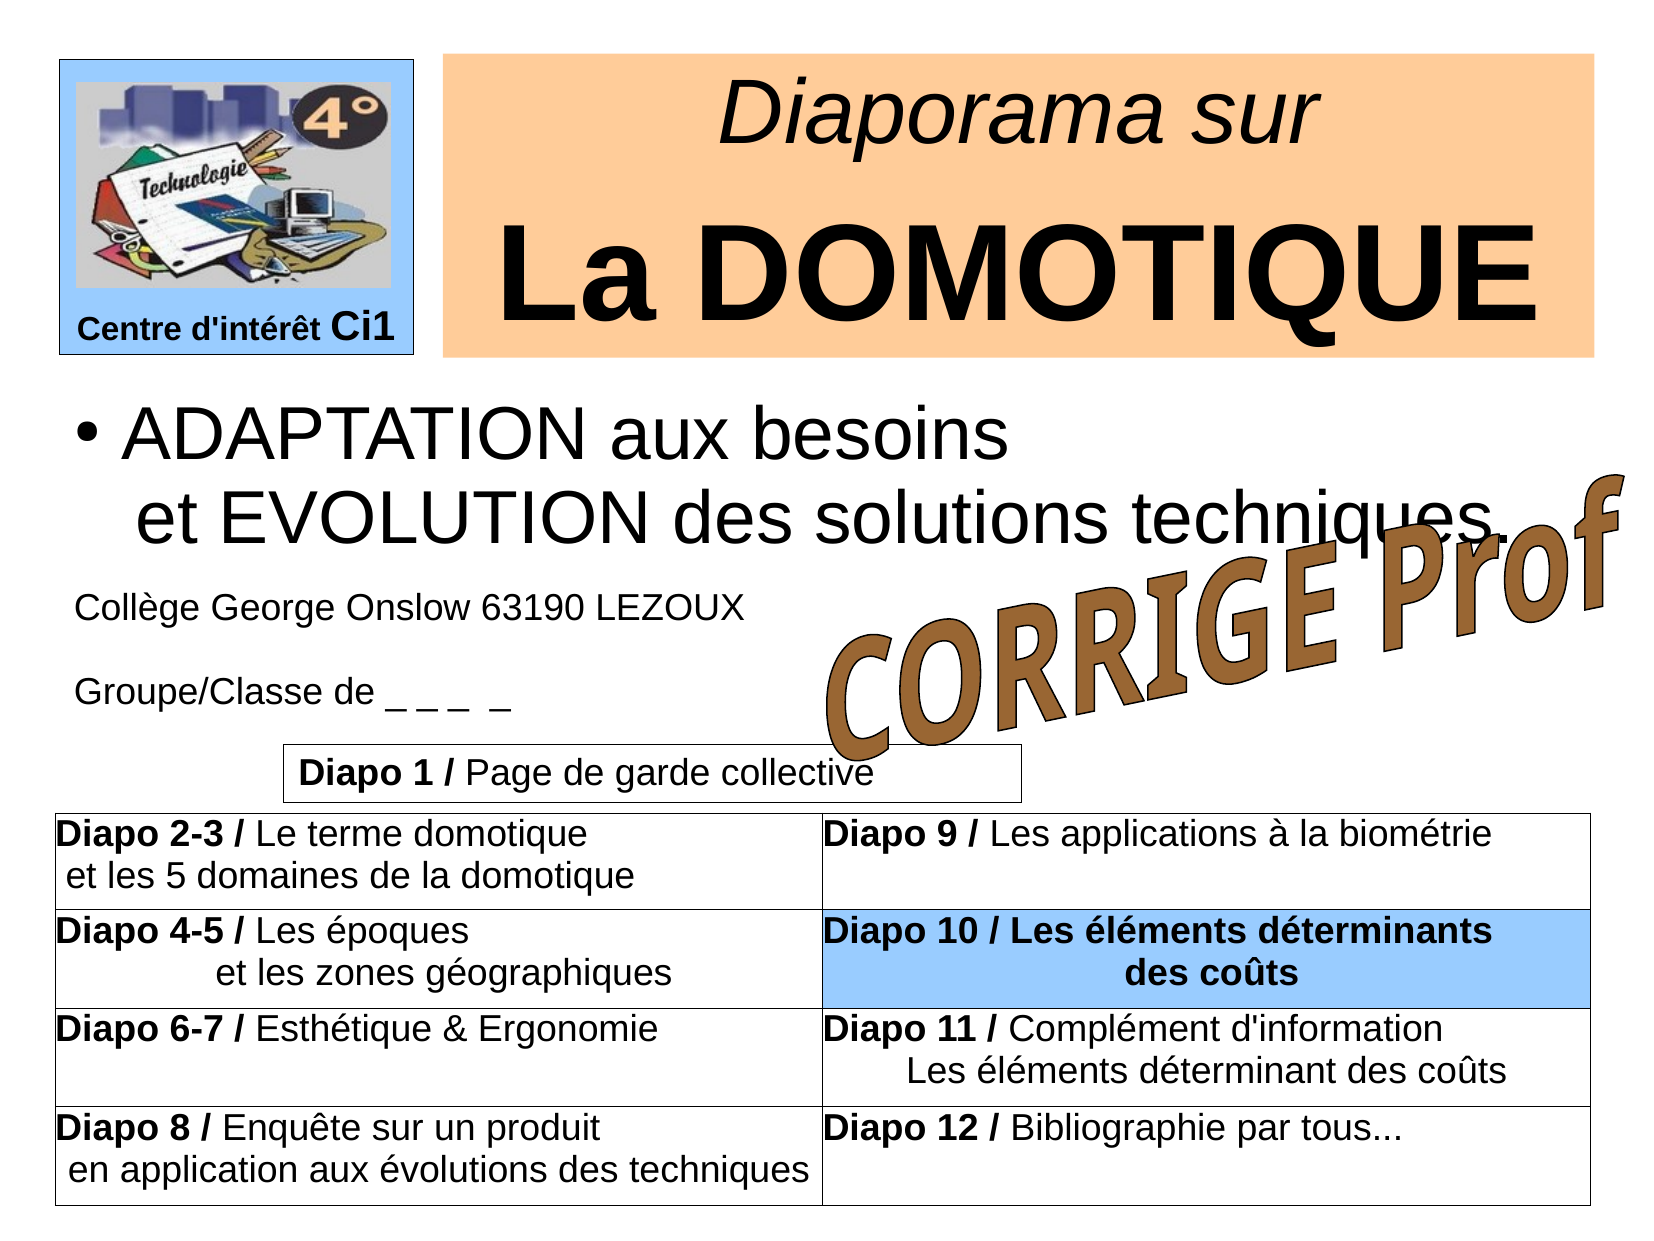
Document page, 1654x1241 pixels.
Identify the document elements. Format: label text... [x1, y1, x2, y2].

text_box CORRIGE Prof [1197, 557, 1267, 685]
text_box CORRIGE Prof [1504, 525, 1568, 623]
picture [76, 82, 391, 288]
table_cell Diapo 10 / Les éléments déterminants des coûts [823, 910, 1590, 1008]
table_cell Diapo 8 / Enquête sur un produit en application aux évolutions des techniques [56, 1107, 822, 1205]
text_box [59, 59, 414, 295]
text_box CORRIGE Prof [899, 618, 981, 746]
text_box Collège George Onslow 63190 LEZOUX Groupe/Classe de _ _ _ _ [59, 578, 768, 720]
table_cell Diapo 4-5 / Les époques et les zones géographiques [56, 910, 822, 1008]
text_box CORRIGE Prof [1457, 534, 1500, 637]
text_box CORRIGE Prof [1575, 474, 1625, 610]
table_cell Diapo 12 / Bibliographie par tous... [823, 1107, 1590, 1205]
text_box CORRIGE Prof [1286, 540, 1336, 672]
text_box Diapo 1 / Page de garde collective [283, 744, 1022, 803]
table_cell Diapo 11 / Complément d'information Les éléments déterminant des coûts [823, 1009, 1590, 1106]
table_cell Diapo 6-7 / Esthétique & Ergonomie [56, 1009, 822, 1106]
table_header Diapo 9 / Les applications à la biométrie [823, 814, 1590, 909]
text_box CORRIGE Prof [1076, 587, 1145, 715]
table_header Diapo 2-3 / Le terme domotique et les 5 domaines de la domotique [56, 814, 822, 909]
text_box ADAPTATION aux besoins et EVOLUTION des solutions techniques... [59, 383, 1595, 567]
text_box CORRIGE Prof [1384, 523, 1443, 652]
text_box Centre d'intérêt Ci1 [59, 295, 414, 358]
text_box CORRIGE Prof [1147, 571, 1187, 700]
text_box CORRIGE Prof [826, 634, 892, 761]
text_box Diaporama sur La DOMOTIQUE [442, 53, 1595, 358]
text_box CORRIGE Prof [998, 603, 1066, 731]
